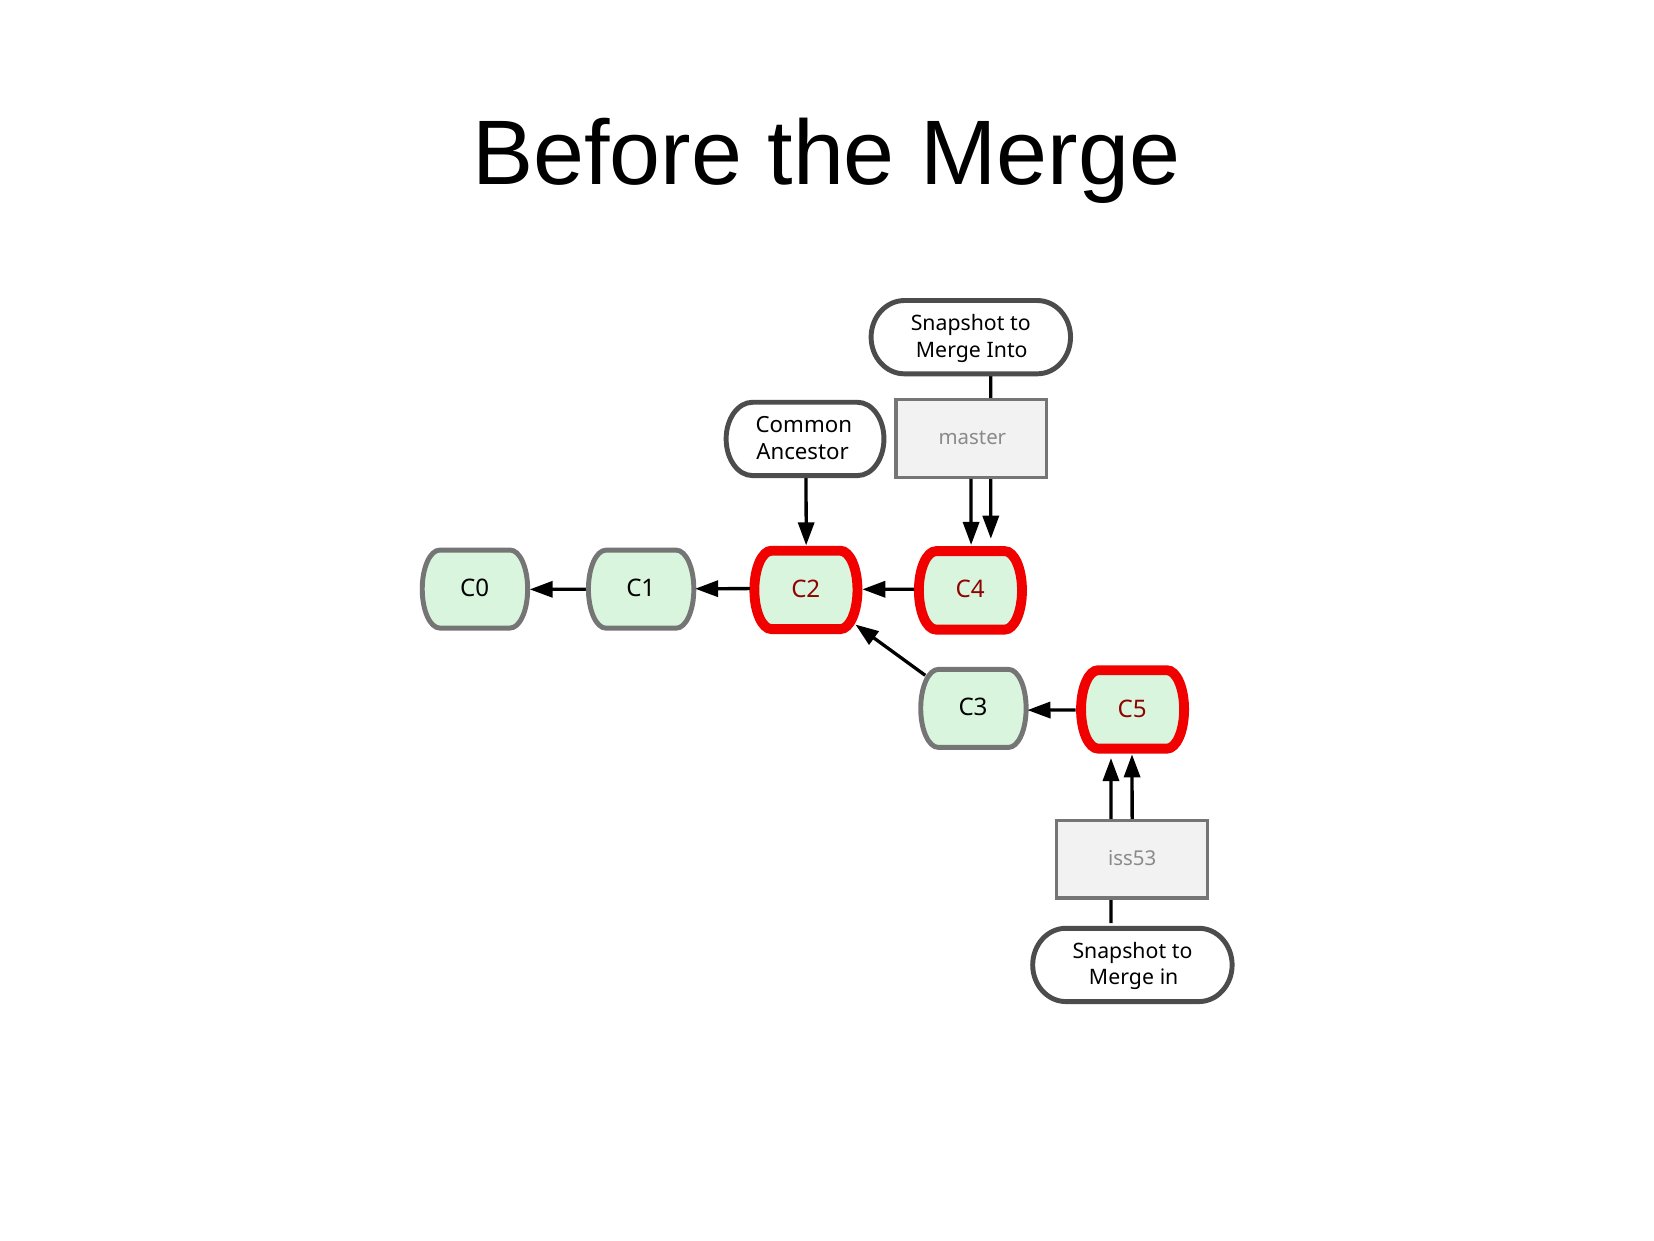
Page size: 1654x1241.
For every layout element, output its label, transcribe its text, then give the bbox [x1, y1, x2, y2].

picture [418, 290, 1236, 1010]
title Before the Merge [82, 49, 1571, 257]
